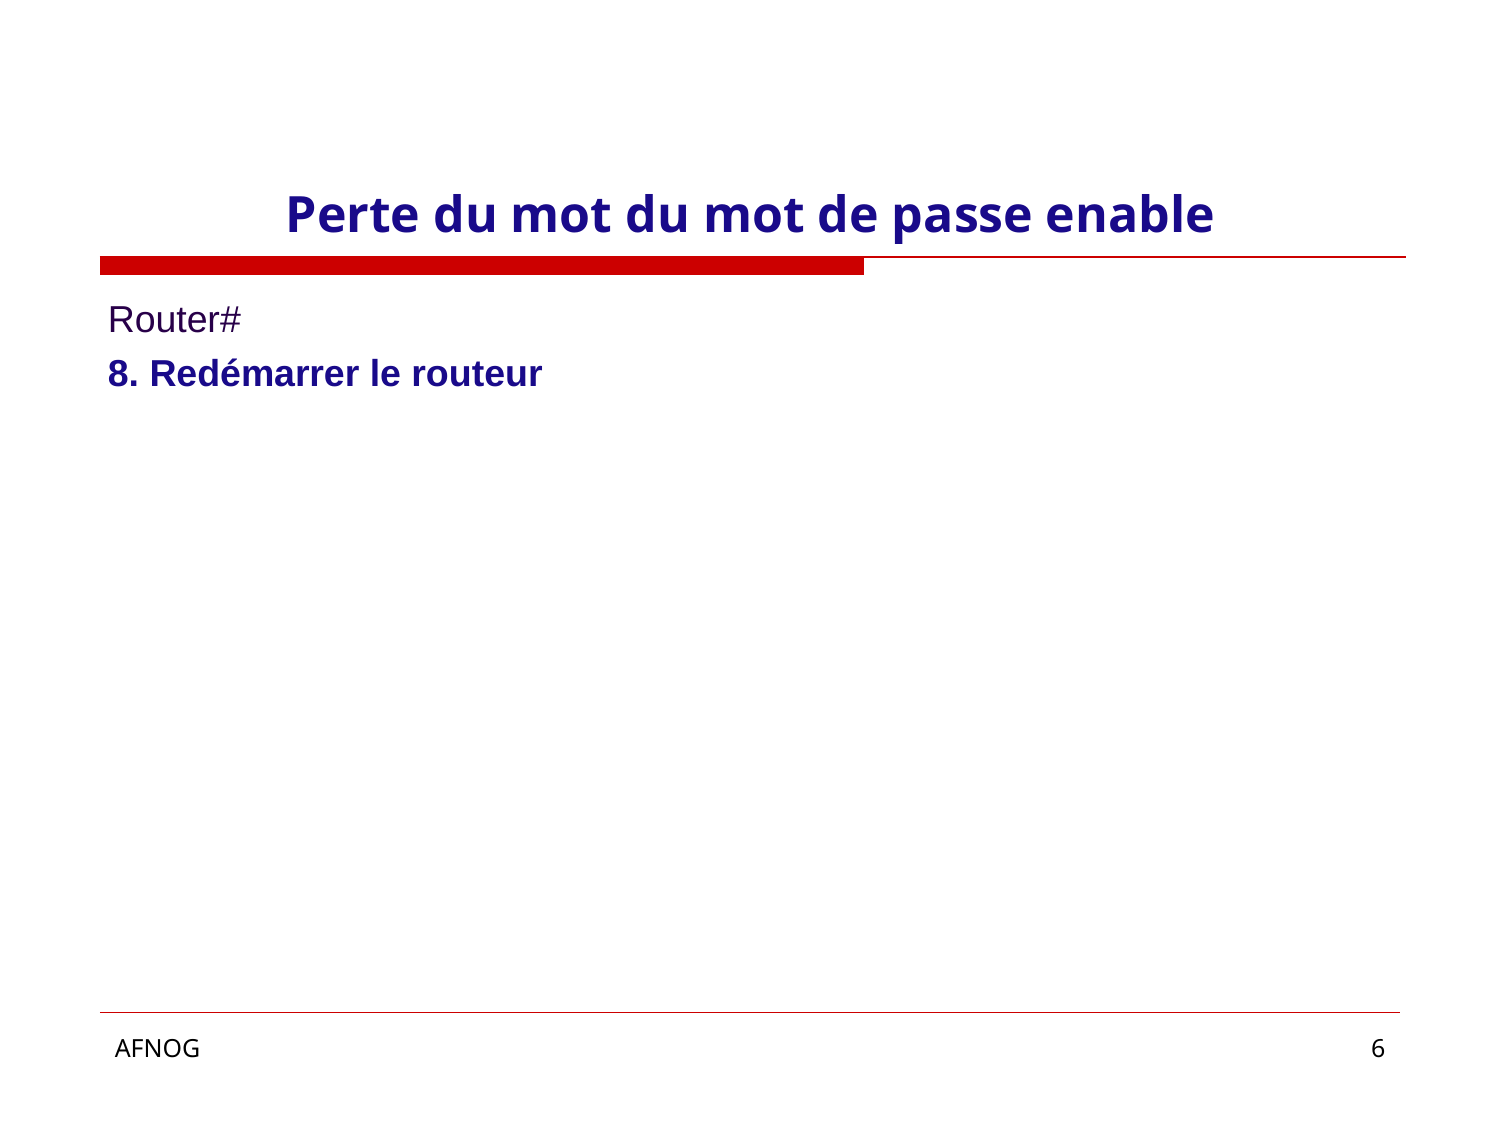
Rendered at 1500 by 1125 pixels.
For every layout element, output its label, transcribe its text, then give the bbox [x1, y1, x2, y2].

text_box AFNOG [99, 1024, 426, 1103]
list Router# 8. Redémarrer le routeur [92, 287, 1406, 988]
title Perte du mot du mot de passe enable [94, 49, 1407, 250]
text_box <number> [1074, 1024, 1401, 1103]
